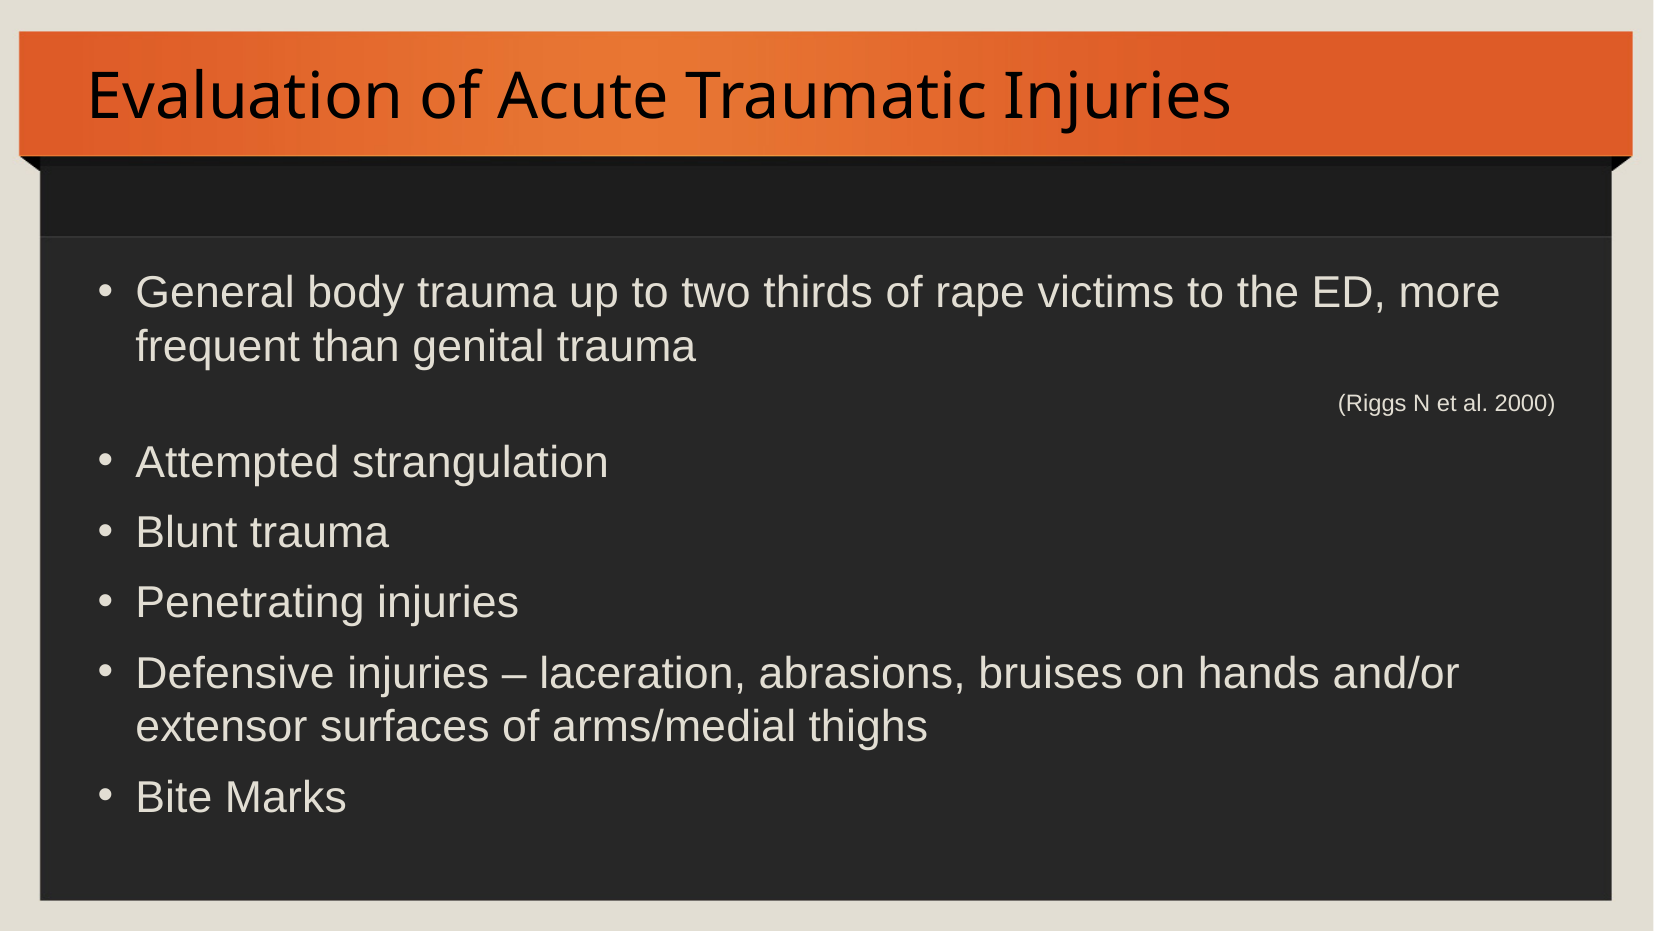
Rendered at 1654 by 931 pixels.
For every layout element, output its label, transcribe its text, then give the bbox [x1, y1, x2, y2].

list General body trauma up to two thirds of rape victims to the ED, more frequent than genital trauma (Riggs N et al. 2000) Attempted strangulation Blunt trauma Penetrating injuries Defensive injuries – laceration, abrasions, bruises on hands and/or extensor surfaces of arms/medial thighs Bite Marks [82, 255, 1571, 831]
title Evaluation of Acute Traumatic Injuries [71, 46, 1597, 140]
picture [0, 0, 1654, 931]
